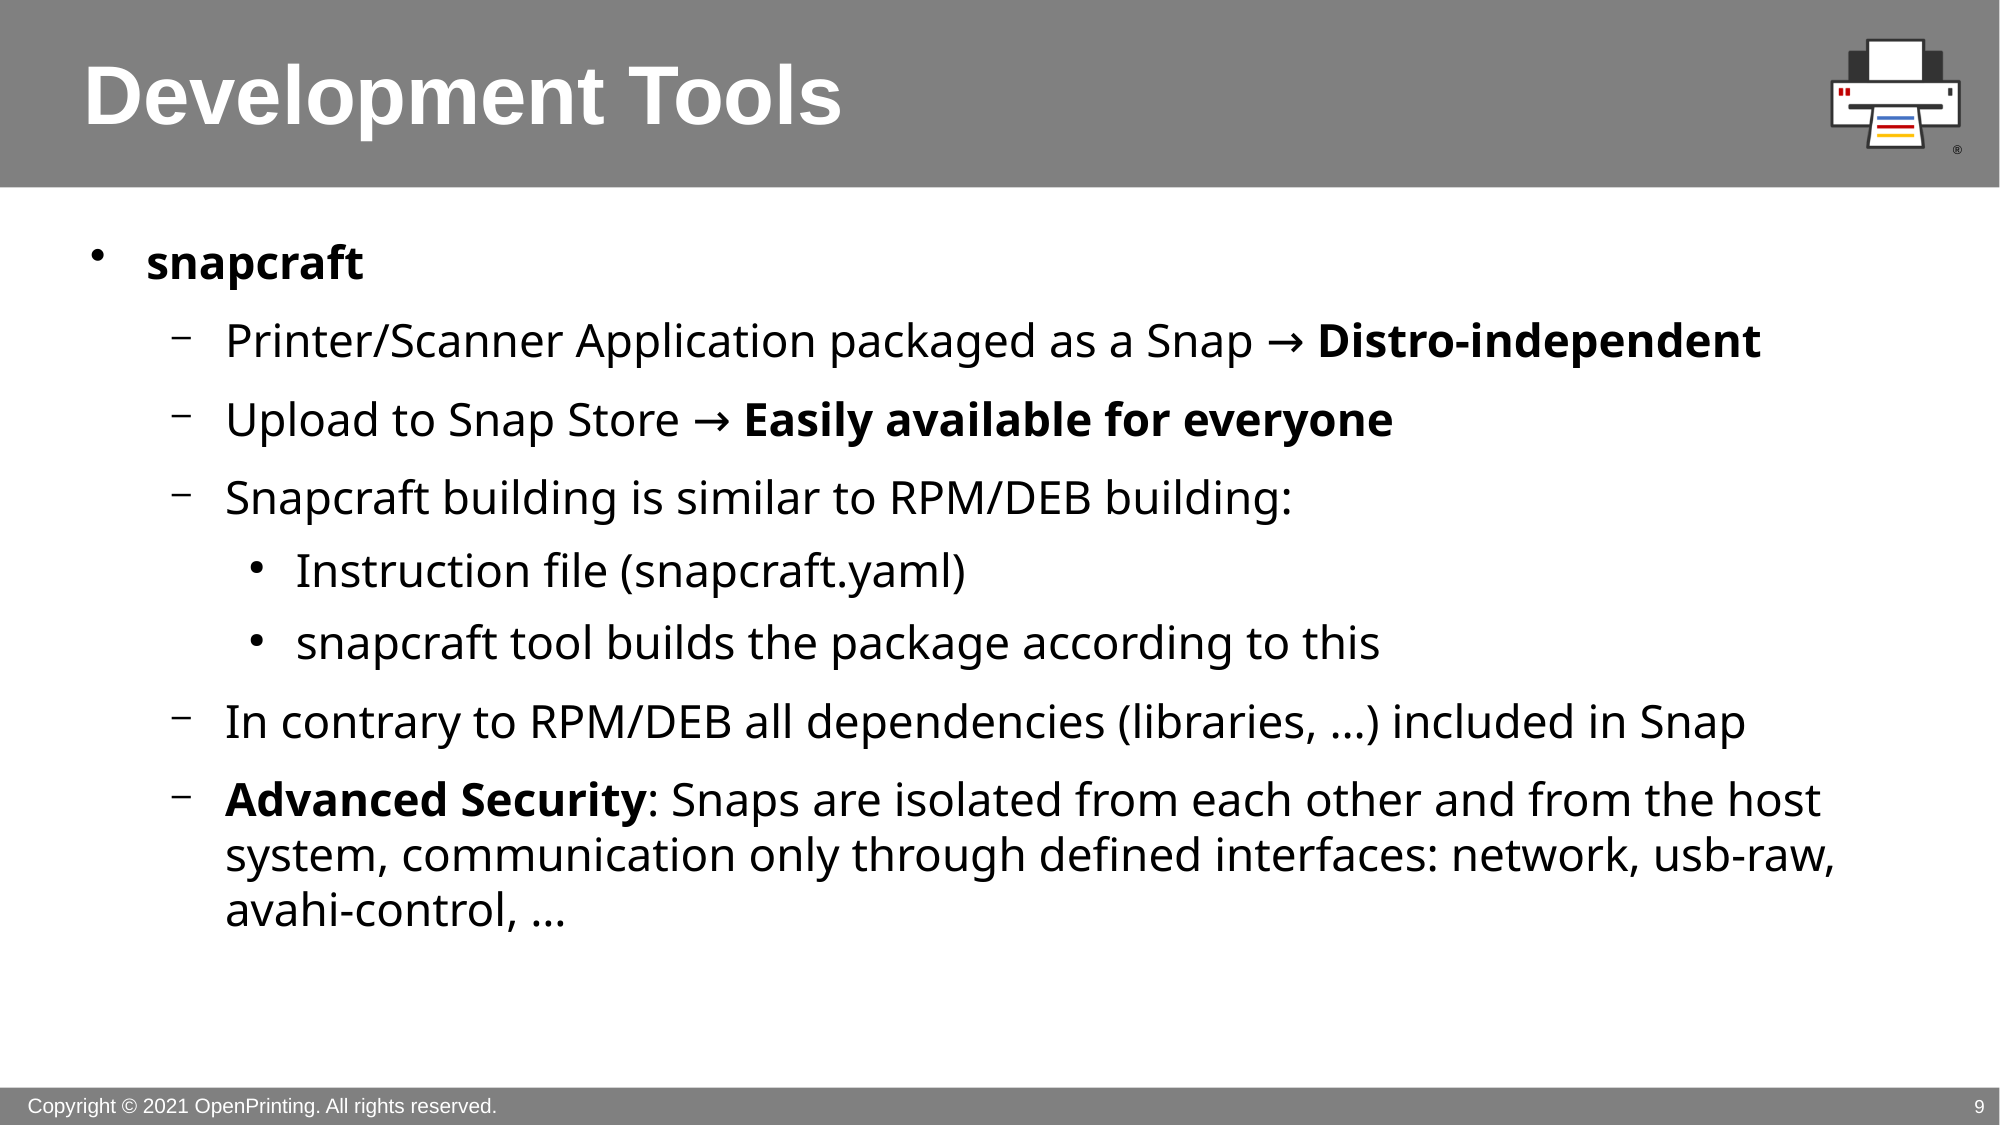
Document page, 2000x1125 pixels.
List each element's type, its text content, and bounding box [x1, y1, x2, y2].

picture [1825, 33, 1966, 154]
title Development Tools [75, 7, 1786, 175]
list snapcraft Printer/Scanner Application packaged as a Snap → Distro-independent Upload to Snap Store → Easily available for everyone Snapcraft building is similar to RPM/DEB building: Instruction file (snapcraft.yaml) snapcraft tool builds the package according to this In contrary to RPM/DEB all dependencies (libraries, …) included in Snap Advanced Security: Snaps are isolated from each other and from the host system, communication only through defined interfaces: network, usb-raw, avahi-control, … [75, 224, 1936, 1067]
